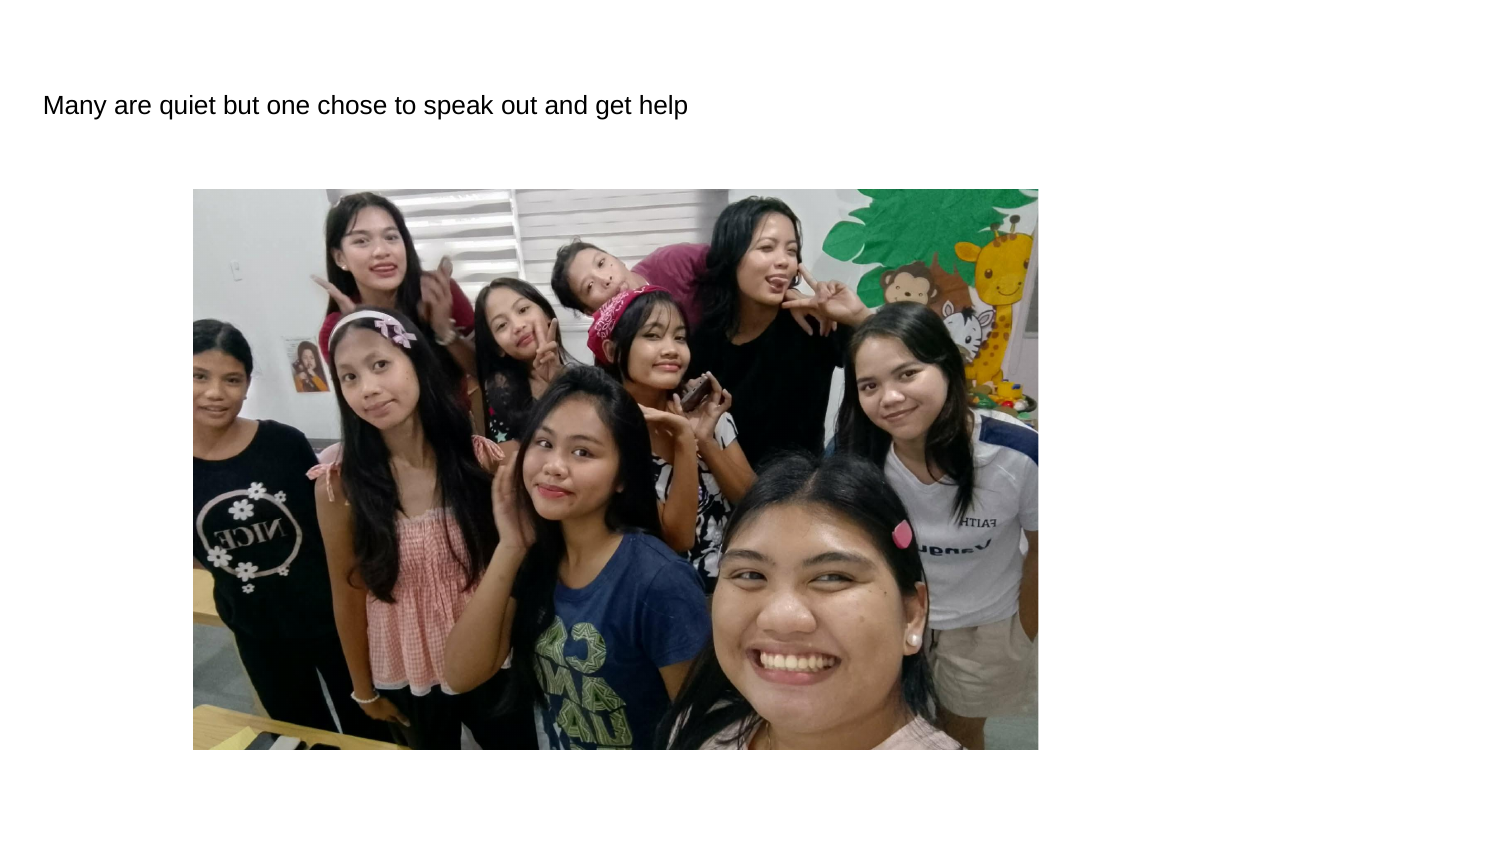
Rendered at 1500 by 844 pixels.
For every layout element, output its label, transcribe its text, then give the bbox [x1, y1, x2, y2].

title Many are quiet but one chose to speak out and get help [27, 72, 1426, 167]
picture [193, 189, 1039, 750]
